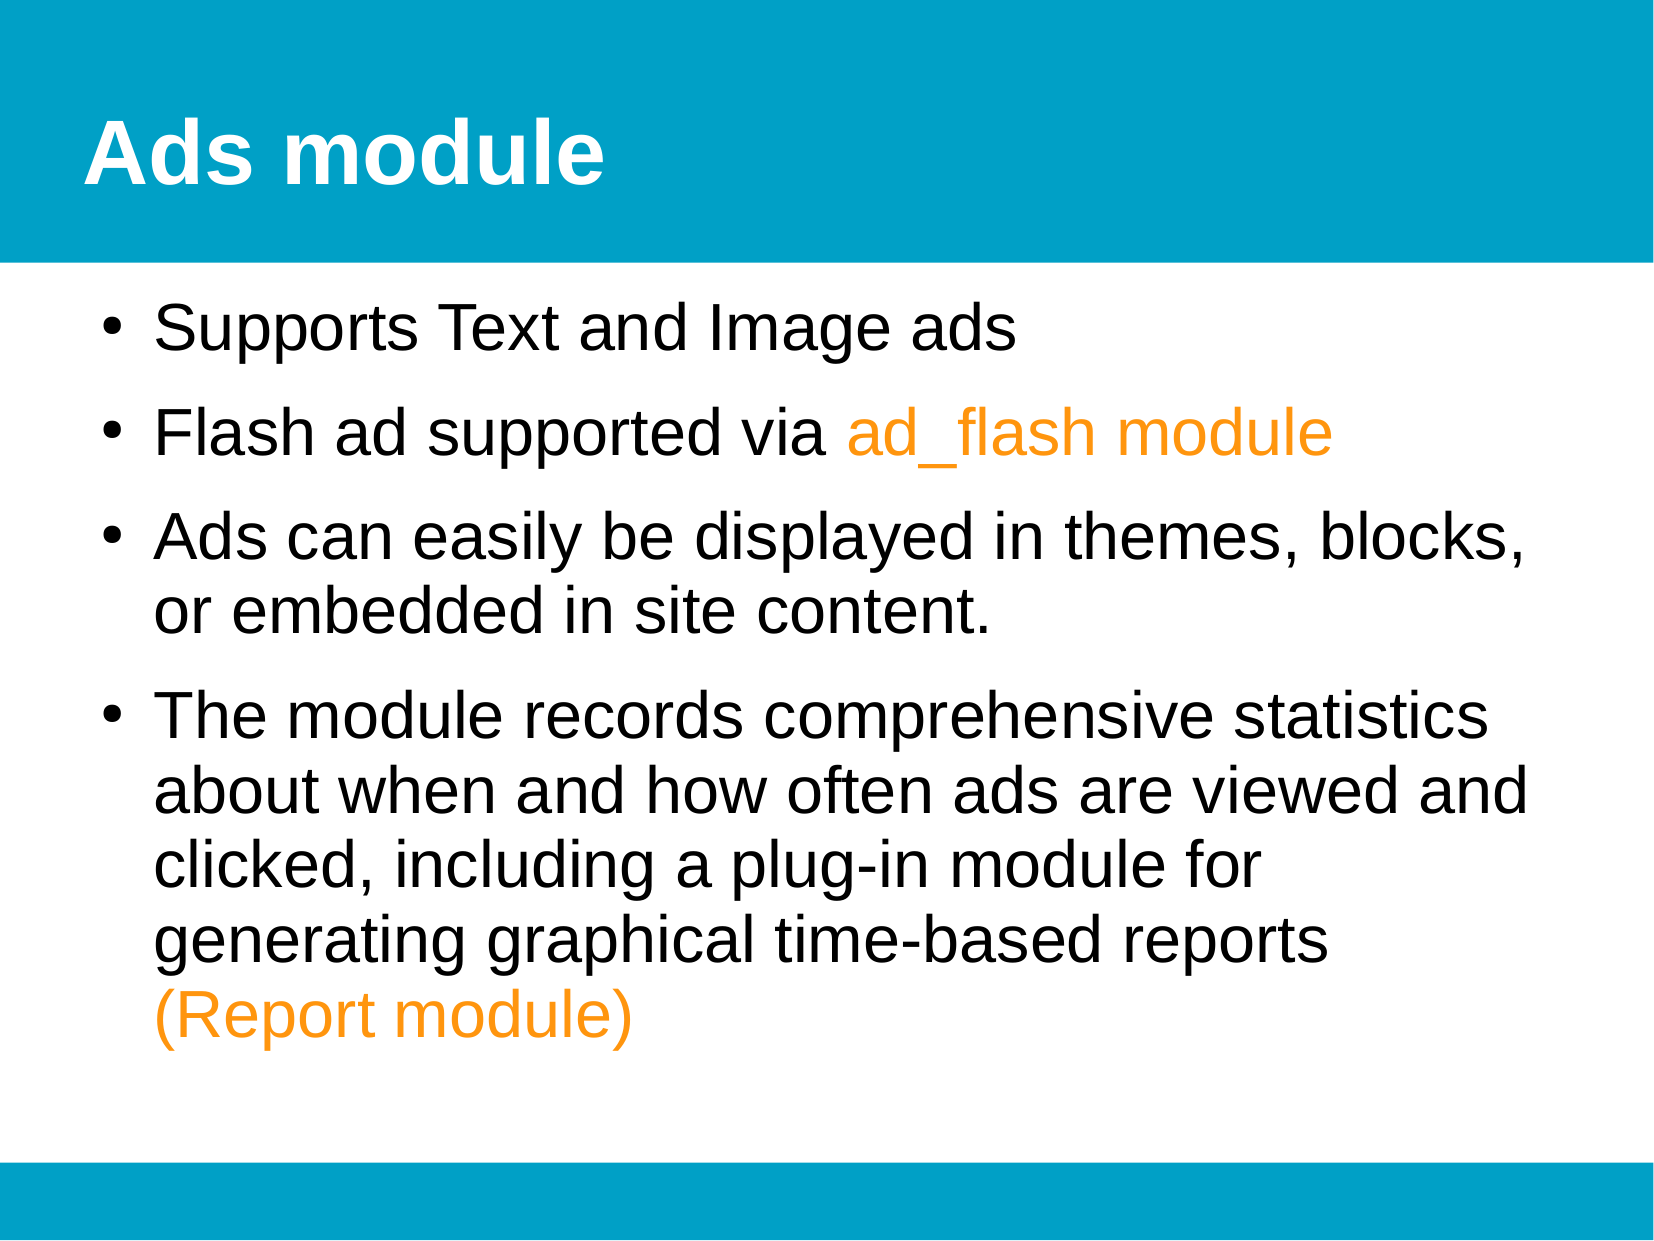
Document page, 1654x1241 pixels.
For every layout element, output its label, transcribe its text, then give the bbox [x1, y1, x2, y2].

title Ads module [82, 56, 1571, 250]
list Supports Text and Image ads Flash ad supported via ad_flash module Ads can easily be displayed in themes, blocks, or embedded in site content. The module records comprehensive statistics about when and how often ads are viewed and clicked, including a plug-in module for generating graphical time-based reports (Report module) [82, 290, 1571, 1094]
